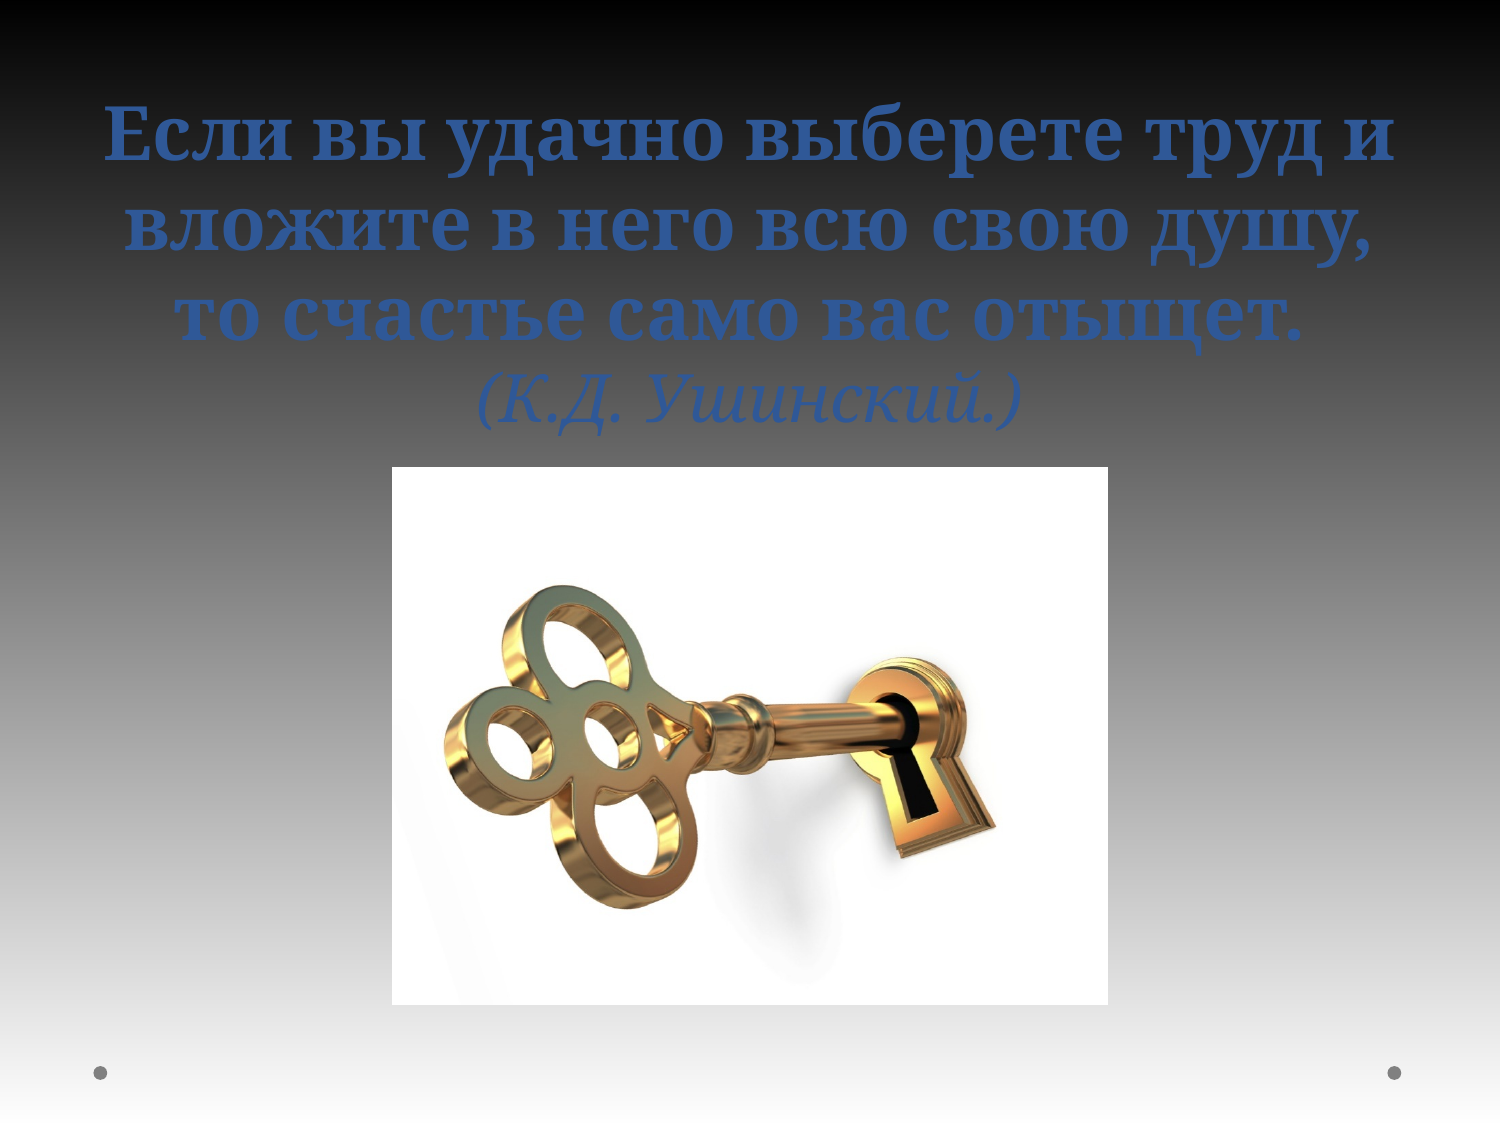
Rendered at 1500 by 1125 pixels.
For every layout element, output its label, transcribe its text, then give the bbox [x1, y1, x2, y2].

picture [392, 467, 1108, 1005]
title Если вы удачно выберете труд и вложите в него всю свою душу, то счастье само вас отыщет. (К.Д. Ушинский.) [75, 78, 1425, 528]
